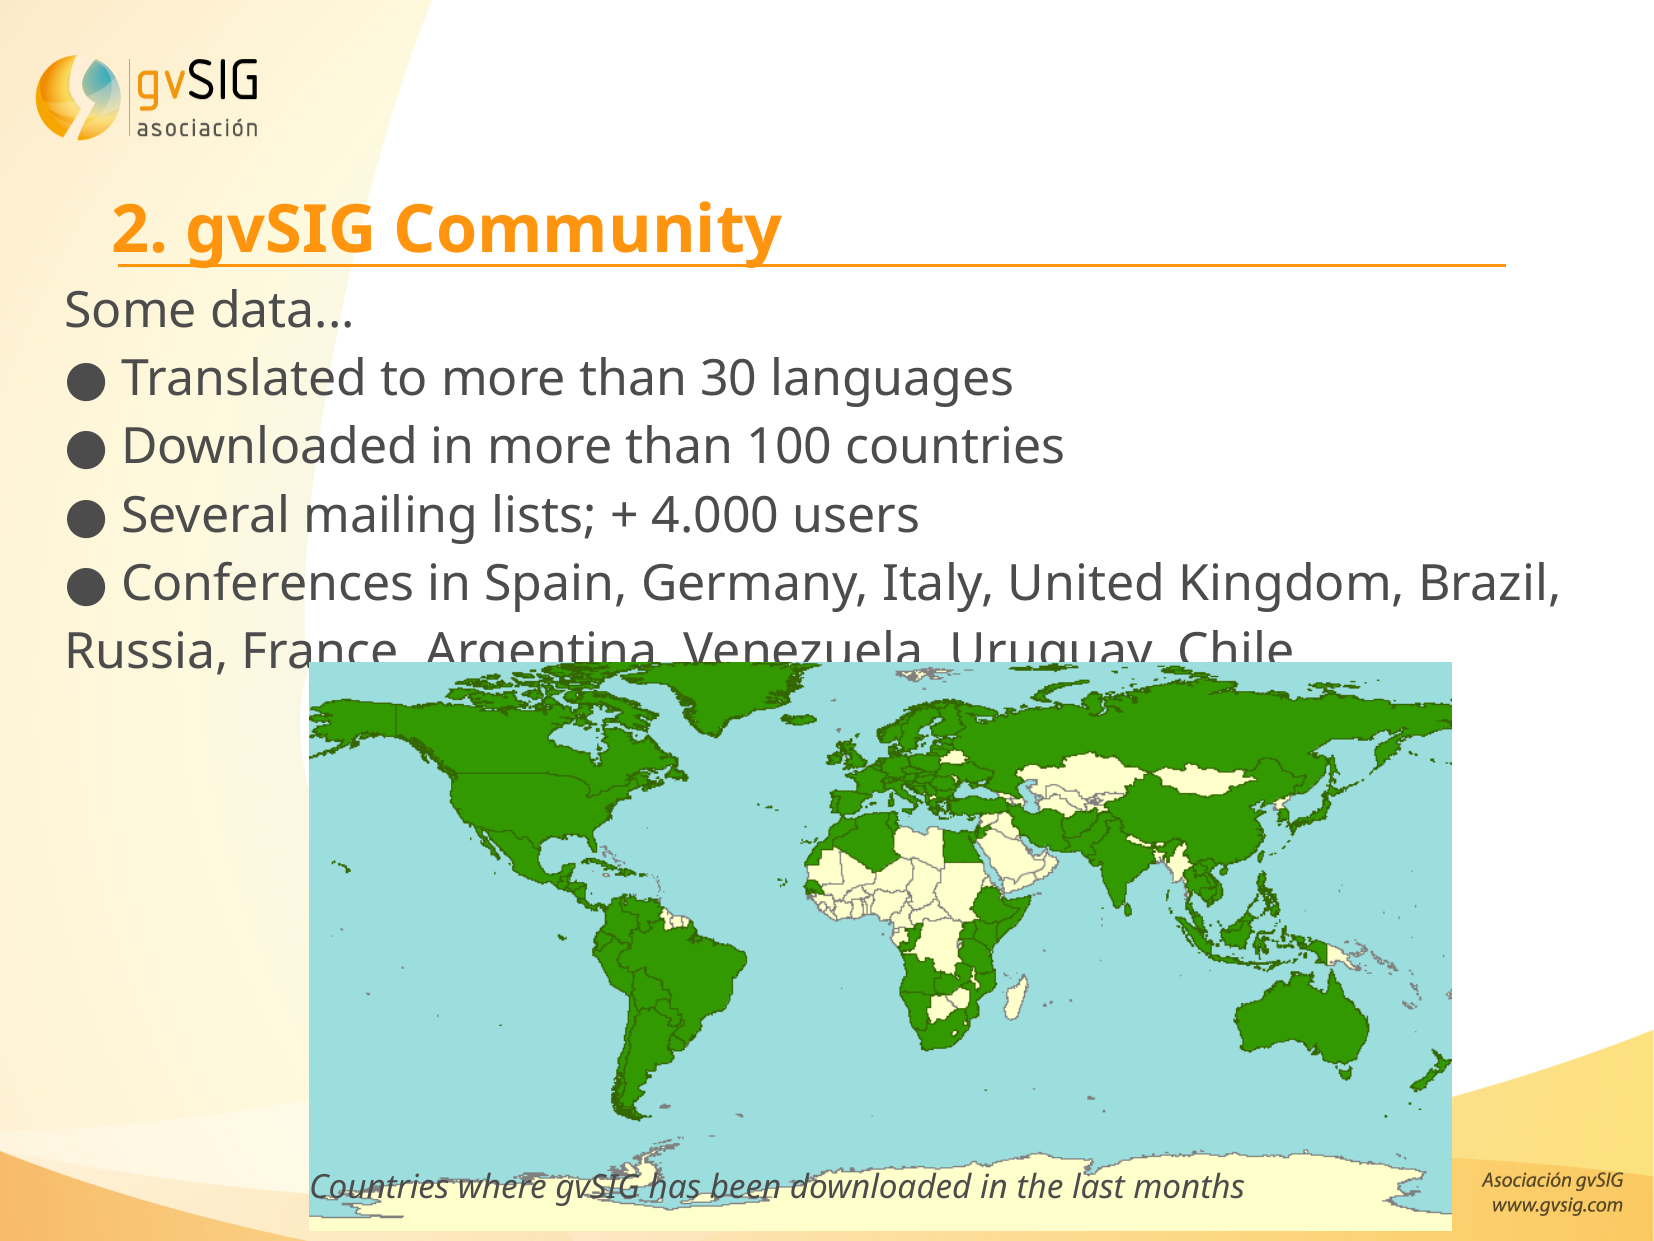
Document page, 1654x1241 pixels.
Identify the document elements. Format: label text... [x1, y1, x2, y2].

title Some data... ● Translated to more than 30 languages ● Downloaded in more than 100 countries ● Several mailing lists; + 4.000 users ● Conferences in Spain, Germany, Italy, United Kingdom, Brazil, Russia, France, Argentina, Venezuela, Uruguay, Chile... [64, 302, 1630, 655]
title 2. gvSIG Community [111, 177, 1600, 276]
picture [0, 0, 1654, 1241]
title Countries where gvSIG has been downloaded in the last months [309, 1141, 1415, 1231]
